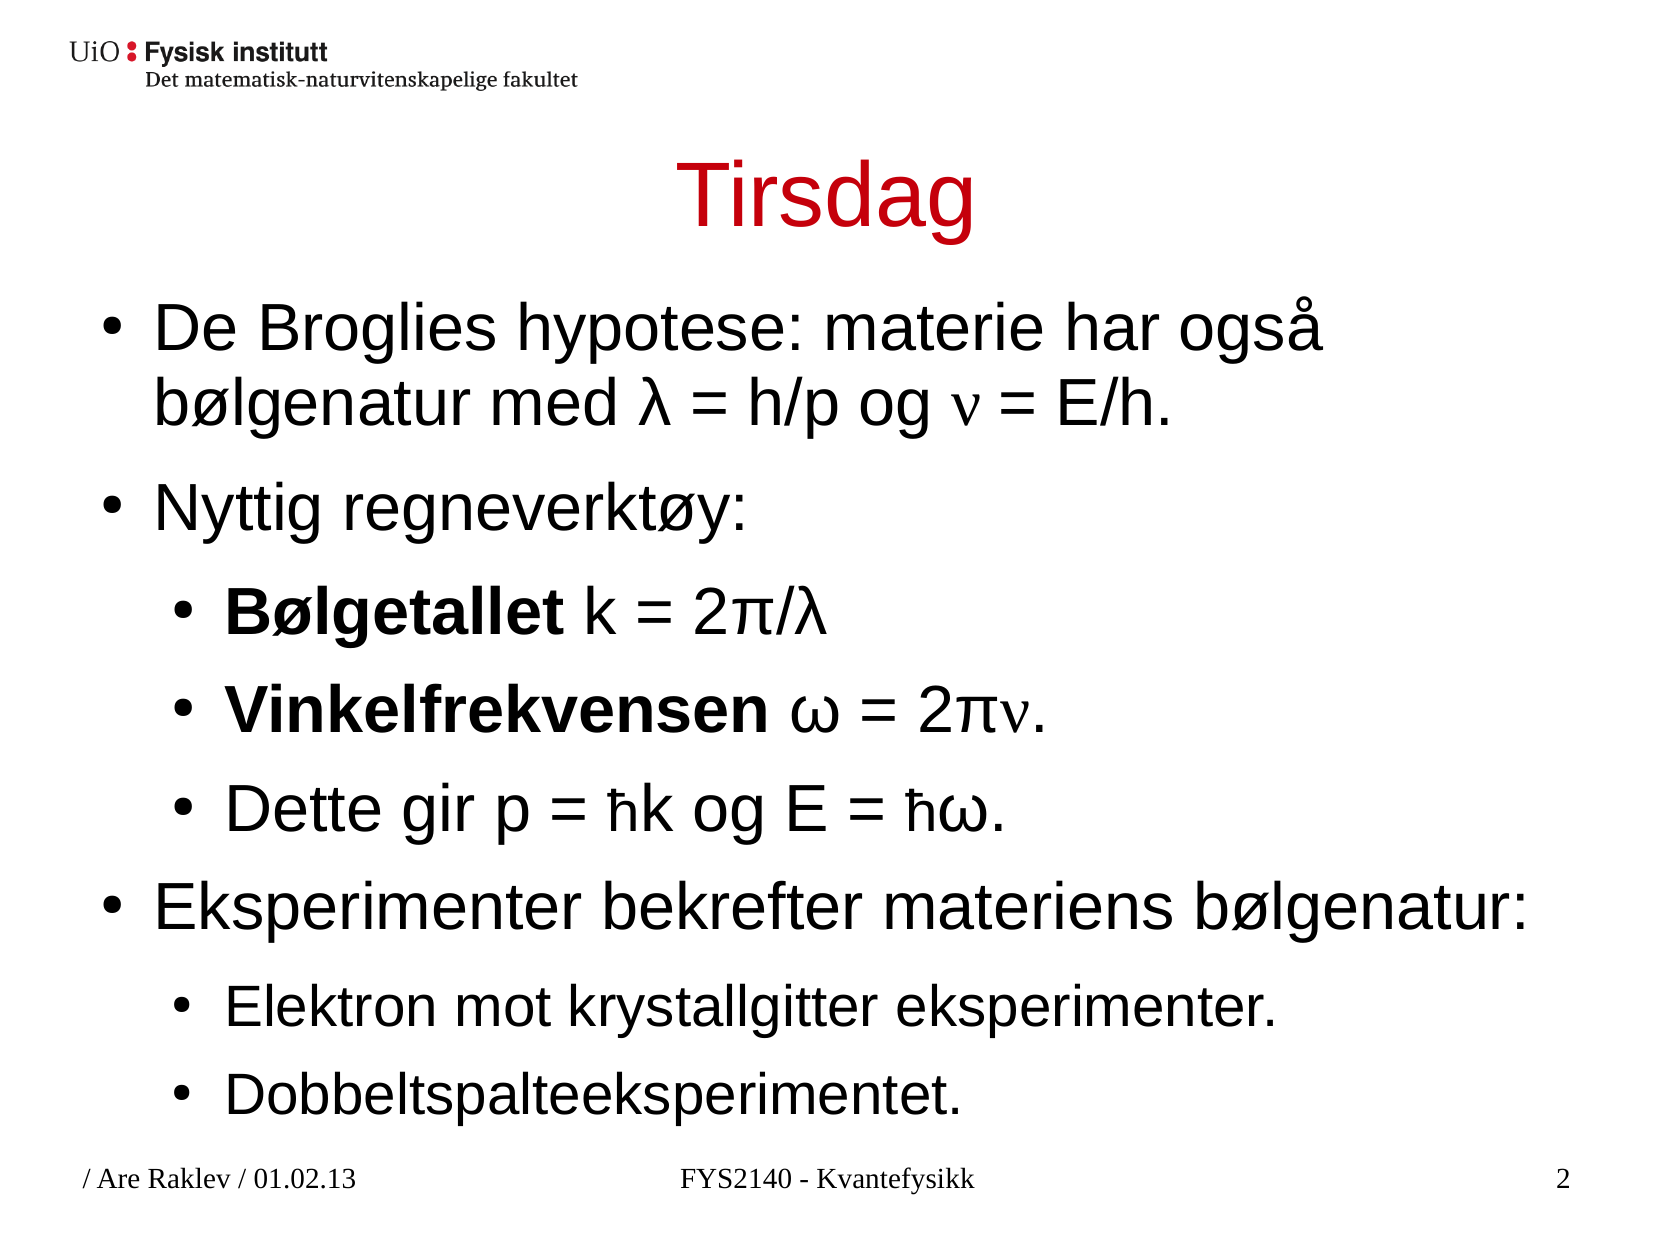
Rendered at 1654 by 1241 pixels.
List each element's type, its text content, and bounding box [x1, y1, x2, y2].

title Tirsdag [82, 90, 1571, 290]
picture [68, 37, 581, 93]
list De Broglies hypotese: materie har også bølgenatur med λ = h/p og ν = E/h. Nyttig regneverktøy: Bølgetallet k = 2π/λ Vinkelfrekvensen ω = 2πν. Dette gir p = ħk og E = ħω. Eksperimenter bekrefter materiens bølgenatur: Elektron mot krystallgitter eksperimenter. Dobbeltspalteeksperimentet. [82, 290, 1613, 1126]
